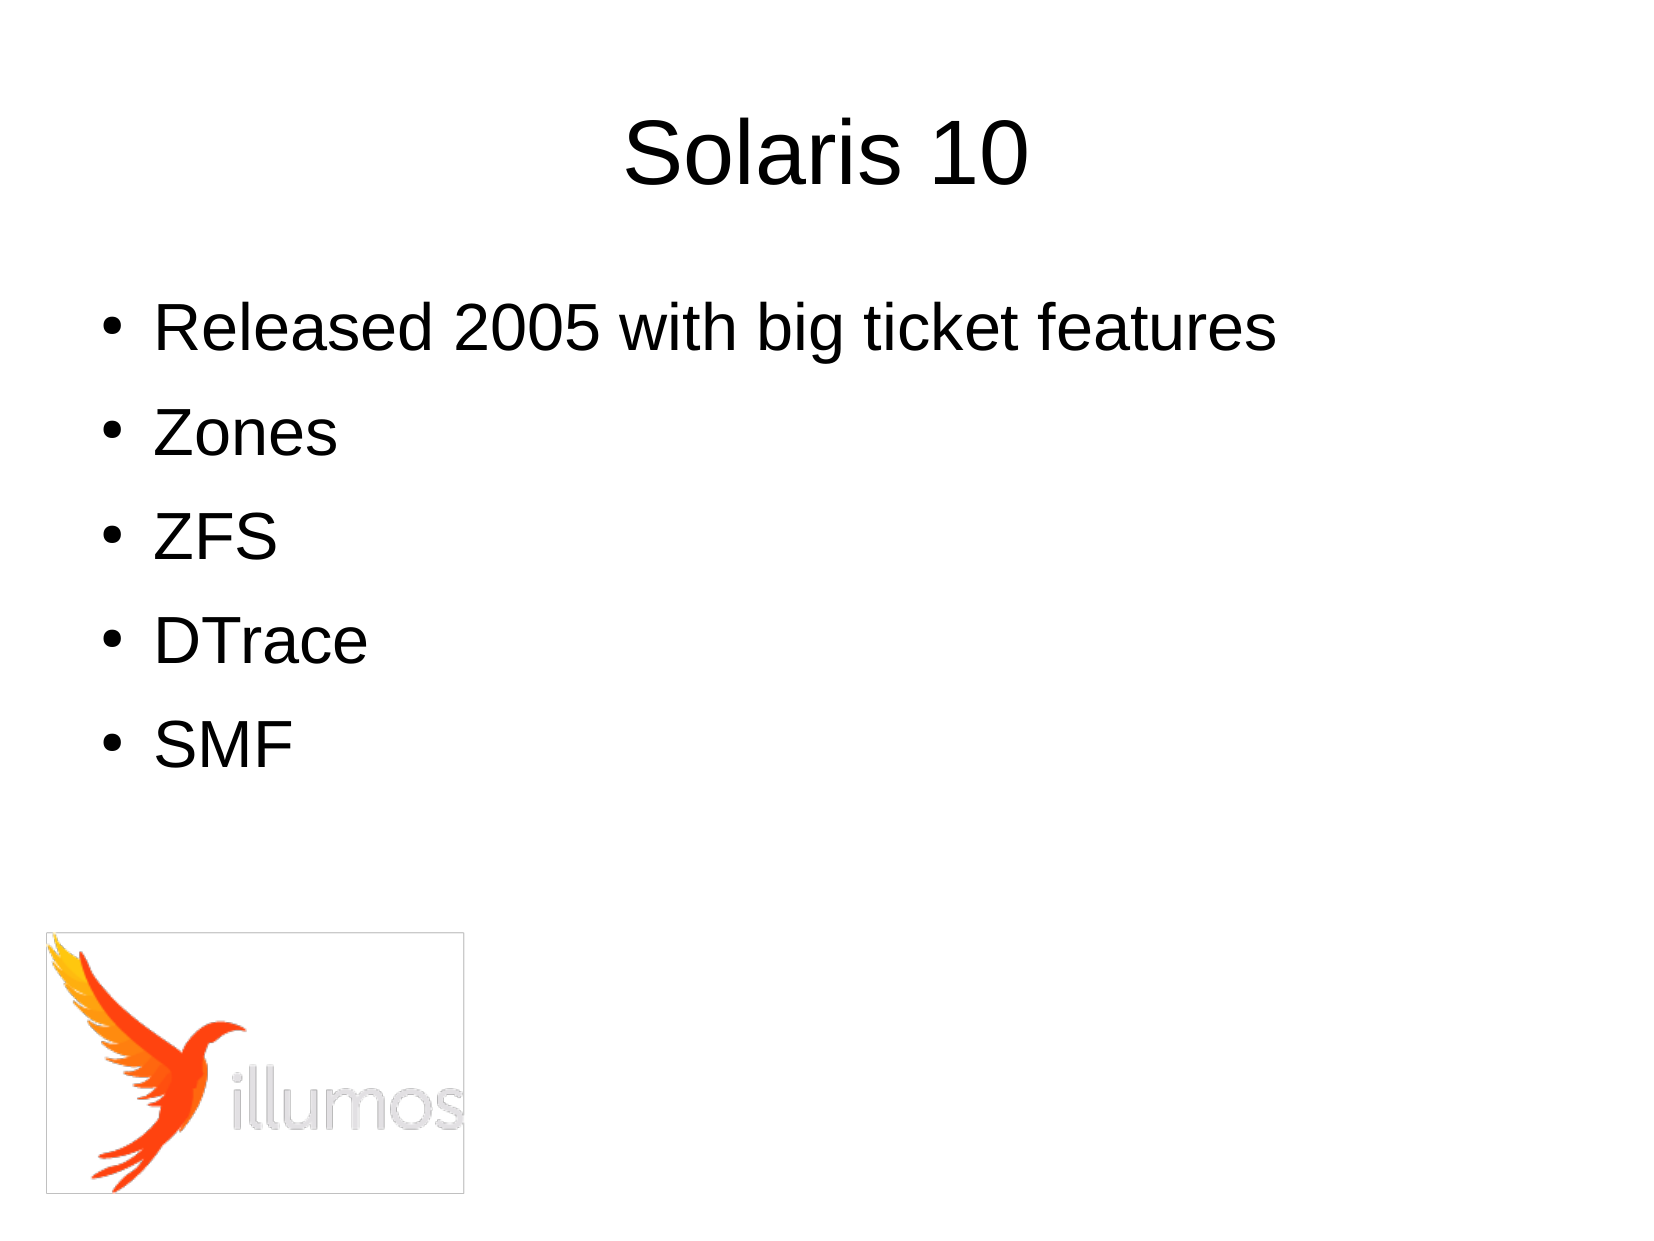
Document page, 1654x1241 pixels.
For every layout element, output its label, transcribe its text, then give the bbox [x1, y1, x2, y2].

picture [0, 886, 511, 1241]
list Released 2005 with big ticket features Zones ZFS DTrace SMF [82, 290, 1571, 1010]
title Solaris 10 [82, 49, 1571, 257]
